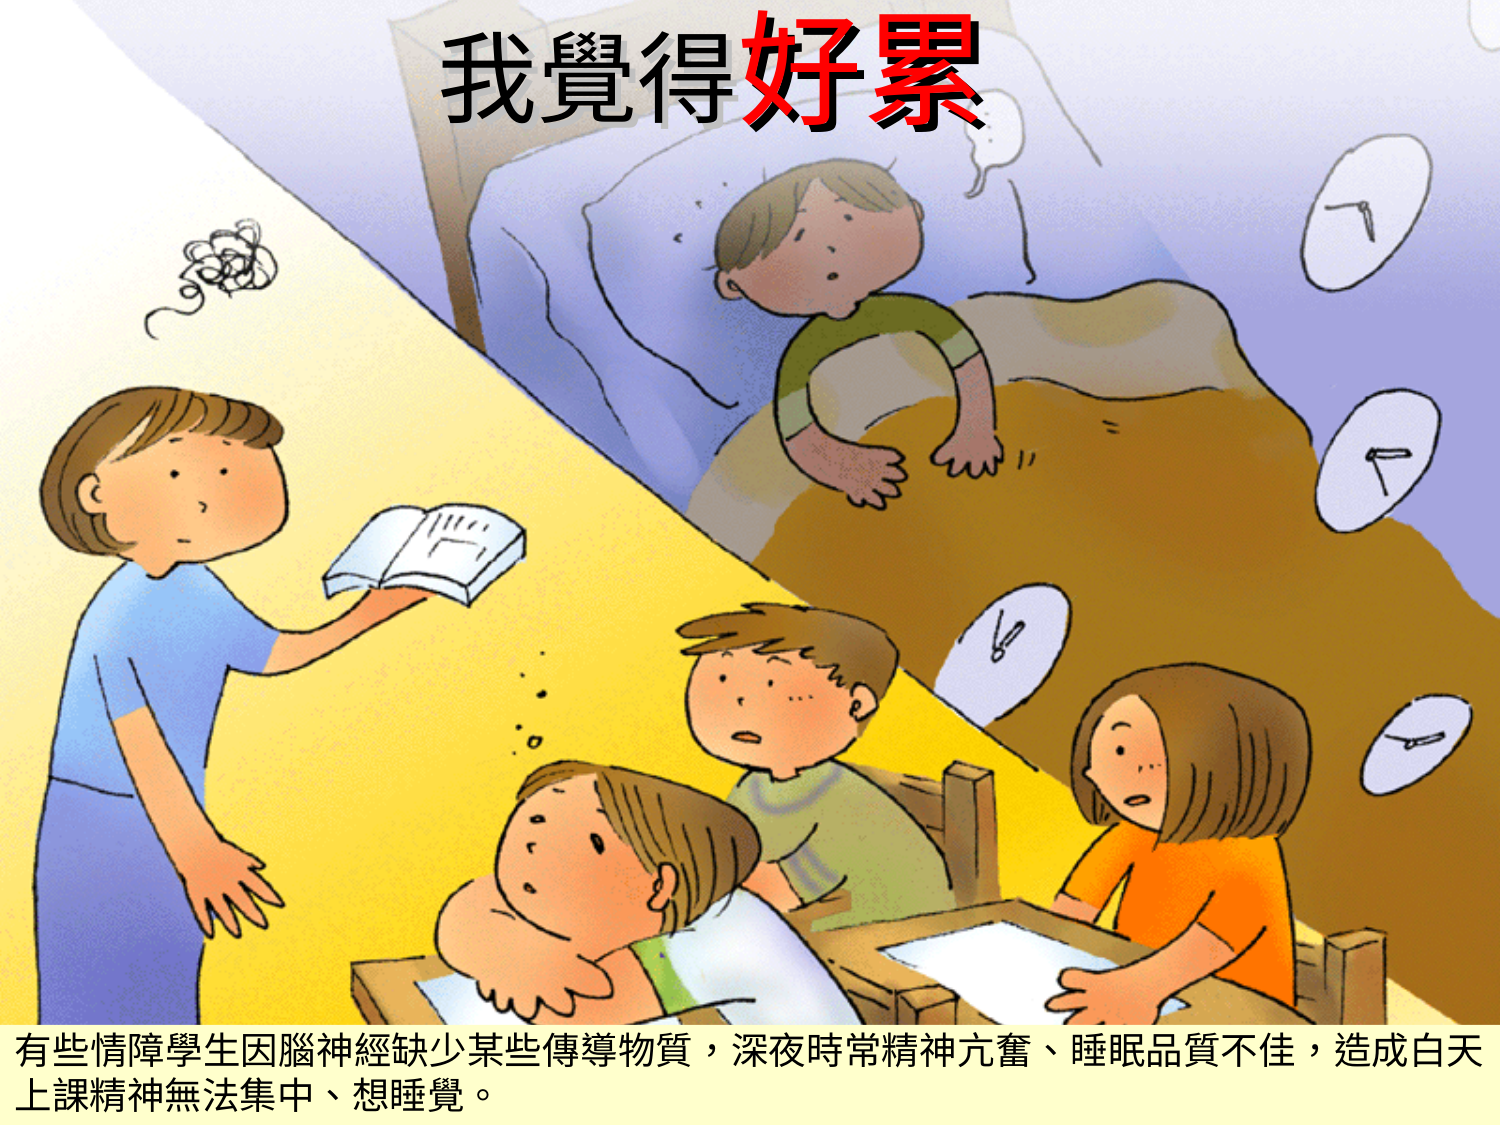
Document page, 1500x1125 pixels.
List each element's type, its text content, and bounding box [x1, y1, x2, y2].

picture [0, 0, 1500, 1024]
title 我覺得好累 [137, 0, 1288, 150]
subtitle 有些情障學生因腦神經缺少某些傳導物質，深夜時常精神亢奮、睡眠品質不佳，造成白天上課精神無法集中、想睡覺。 [0, 1024, 1500, 1125]
